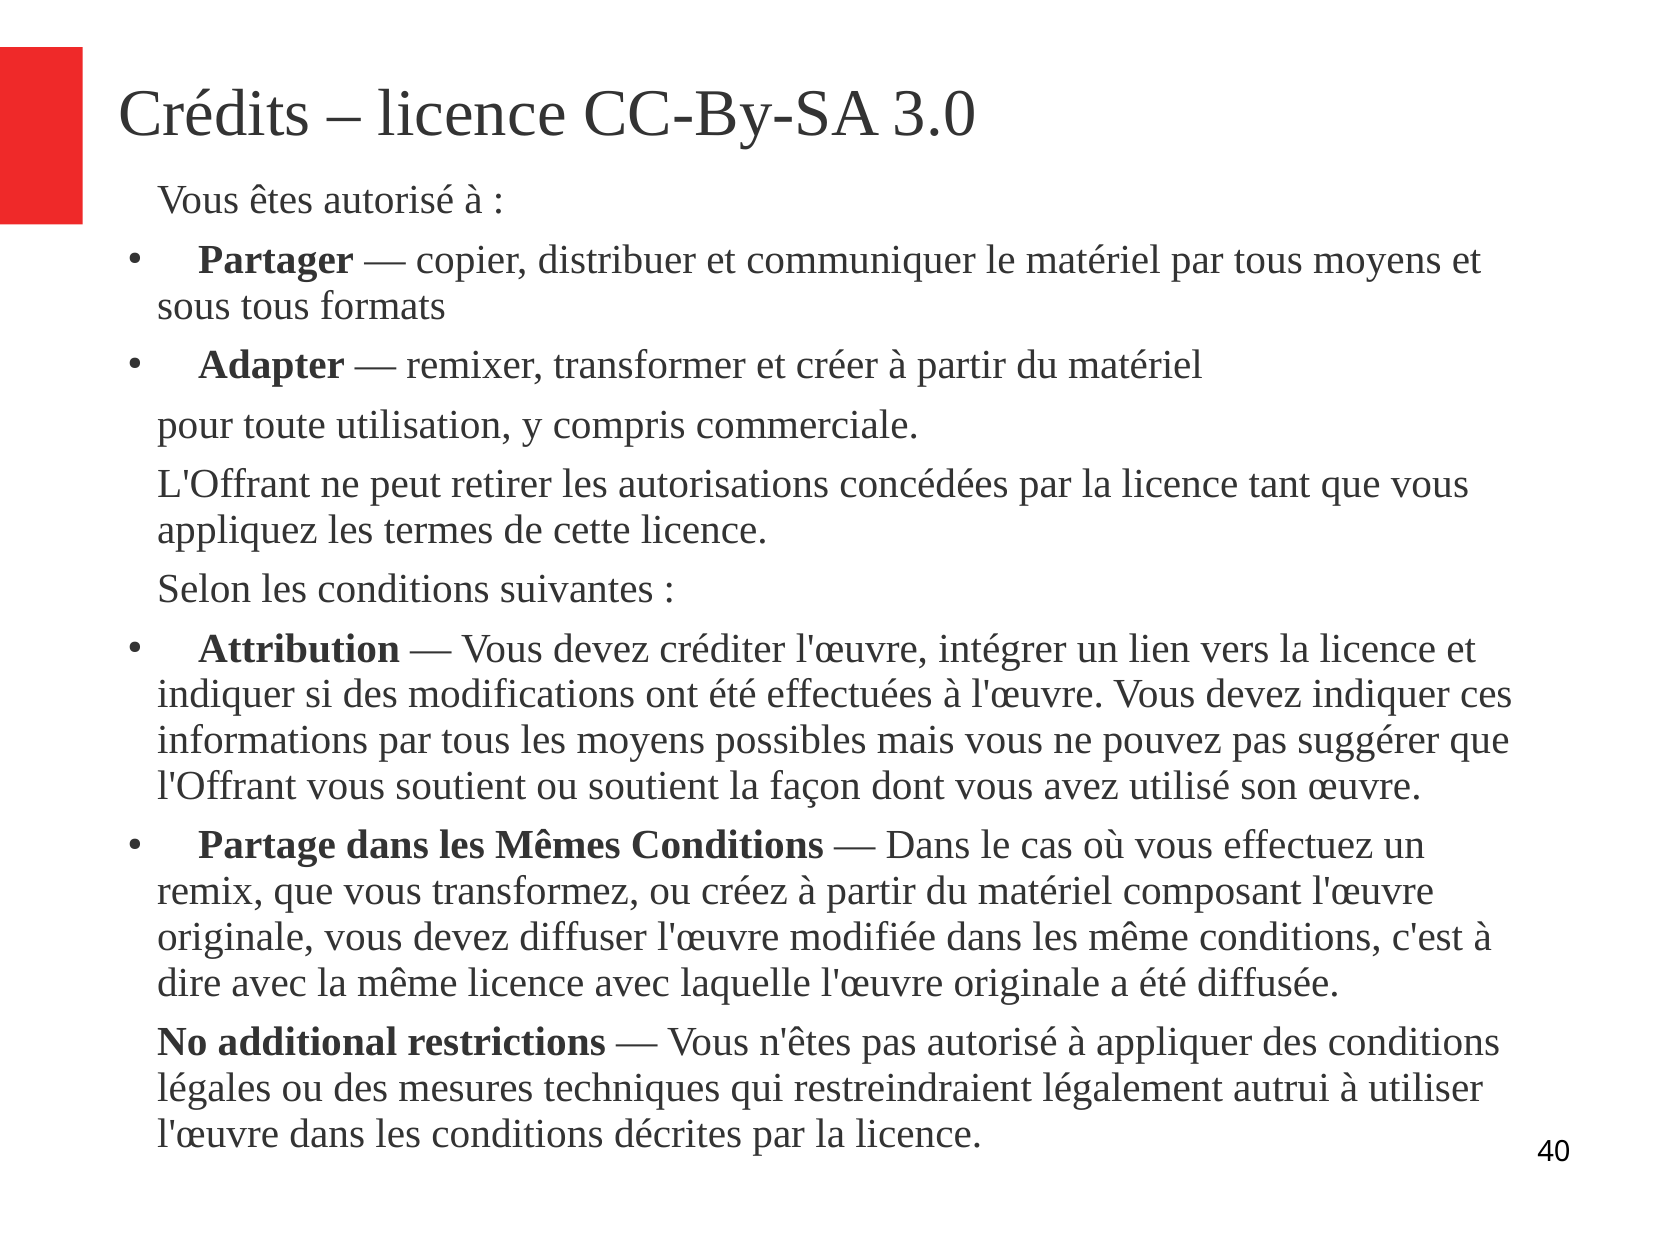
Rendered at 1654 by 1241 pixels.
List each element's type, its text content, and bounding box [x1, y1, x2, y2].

title Crédits – licence CC-By-SA 3.0 [118, 49, 1571, 178]
list Vous êtes autorisé à : Partager — copier, distribuer et communiquer le matériel par tous moyens et sous tous formats Adapter — remixer, transformer et créer à partir du matériel pour toute utilisation, y compris commerciale. L'Offrant ne peut retirer les autorisations concédées par la licence tant que vous appliquez les termes de cette licence. Selon les conditions suivantes : Attribution — Vous devez créditer l'œuvre, intégrer un lien vers la licence et indiquer si des modifications ont été effectuées à l'œuvre. Vous devez indiquer ces informations par tous les moyens possibles mais vous ne pouvez pas suggérer que l'Offrant vous soutient ou soutient la façon dont vous avez utilisé son œuvre. Partage dans les Mêmes Conditions — Dans le cas où vous effectuez un remix, que vous transformez, ou créez à partir du matériel composant l'œuvre originale, vous devez diffuser l'œuvre modifiée dans les même conditions, c'est à dire avec la même licence avec laquelle l'œuvre originale a été diffusée. No additional restrictions — Vous n'êtes pas autorisé à appliquer des conditions légales ou des mesures techniques qui restreindraient légalement autrui à utiliser l'œuvre dans les conditions décrites par la licence. [118, 177, 1536, 1182]
